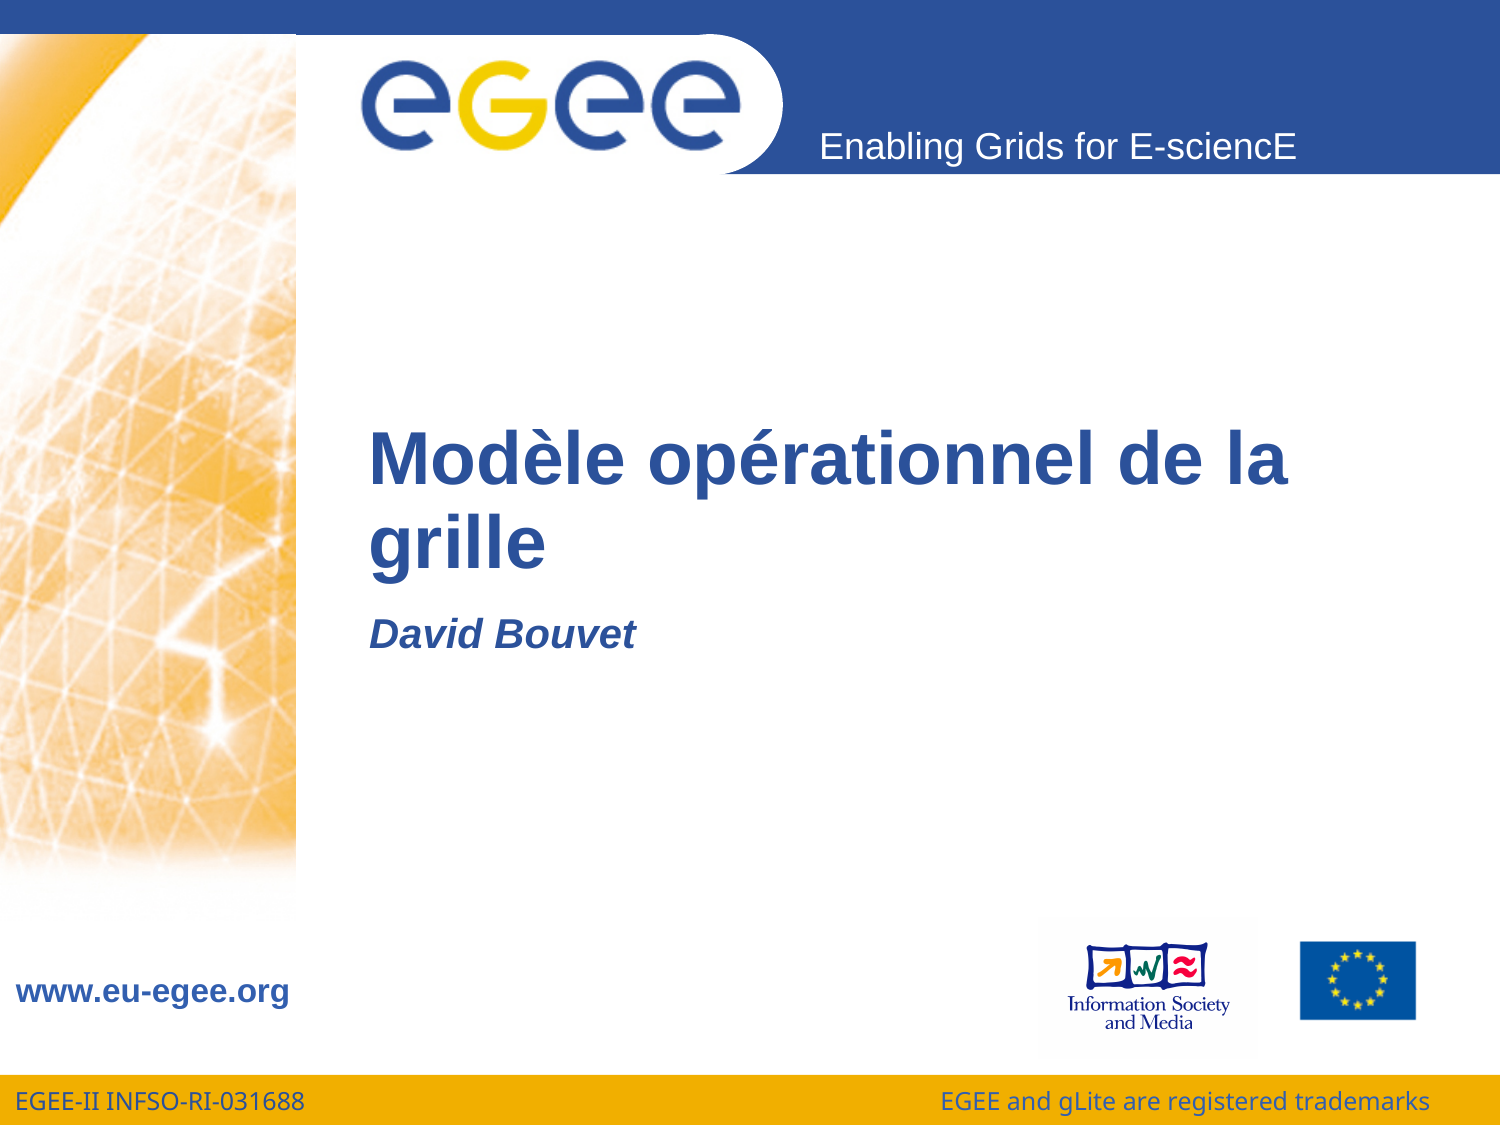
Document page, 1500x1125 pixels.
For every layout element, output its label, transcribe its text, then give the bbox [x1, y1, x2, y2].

title Modèle opérationnel de la grille [353, 409, 1423, 593]
picture [1038, 917, 1258, 1059]
subtitle David Bouvet [354, 603, 1424, 833]
picture [1291, 934, 1424, 1028]
picture [0, 34, 296, 921]
picture [355, 56, 748, 154]
